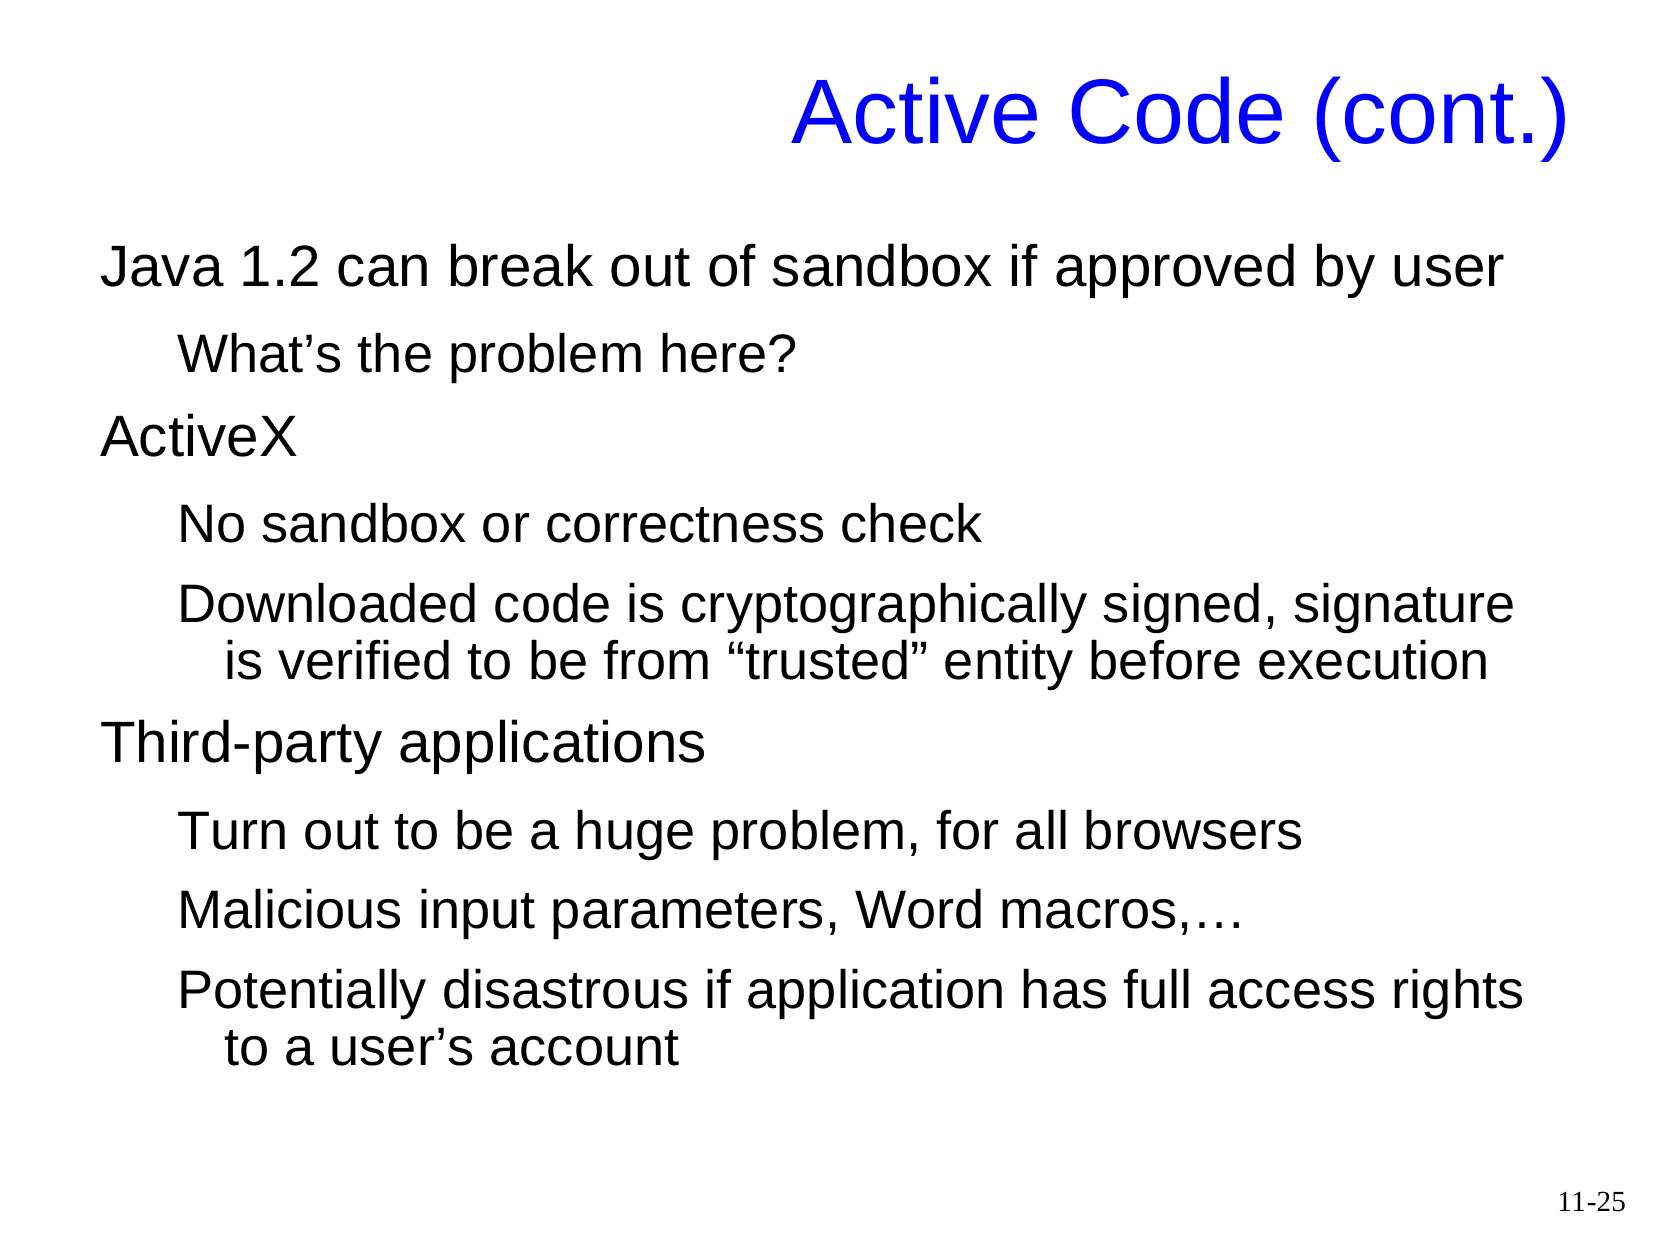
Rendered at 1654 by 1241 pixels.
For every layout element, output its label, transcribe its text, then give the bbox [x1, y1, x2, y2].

title Active Code (cont.) [84, 11, 1573, 218]
list Java 1.2 can break out of sandbox if approved by user What’s the problem here? ActiveX No sandbox or correctness check Downloaded code is cryptographically signed, signature is verified to be from “trusted” entity before execution Third-party applications Turn out to be a huge problem, for all browsers Malicious input parameters, Word macros,… Potentially disastrous if application has full access rights to a user’s account [82, 237, 1571, 1170]
